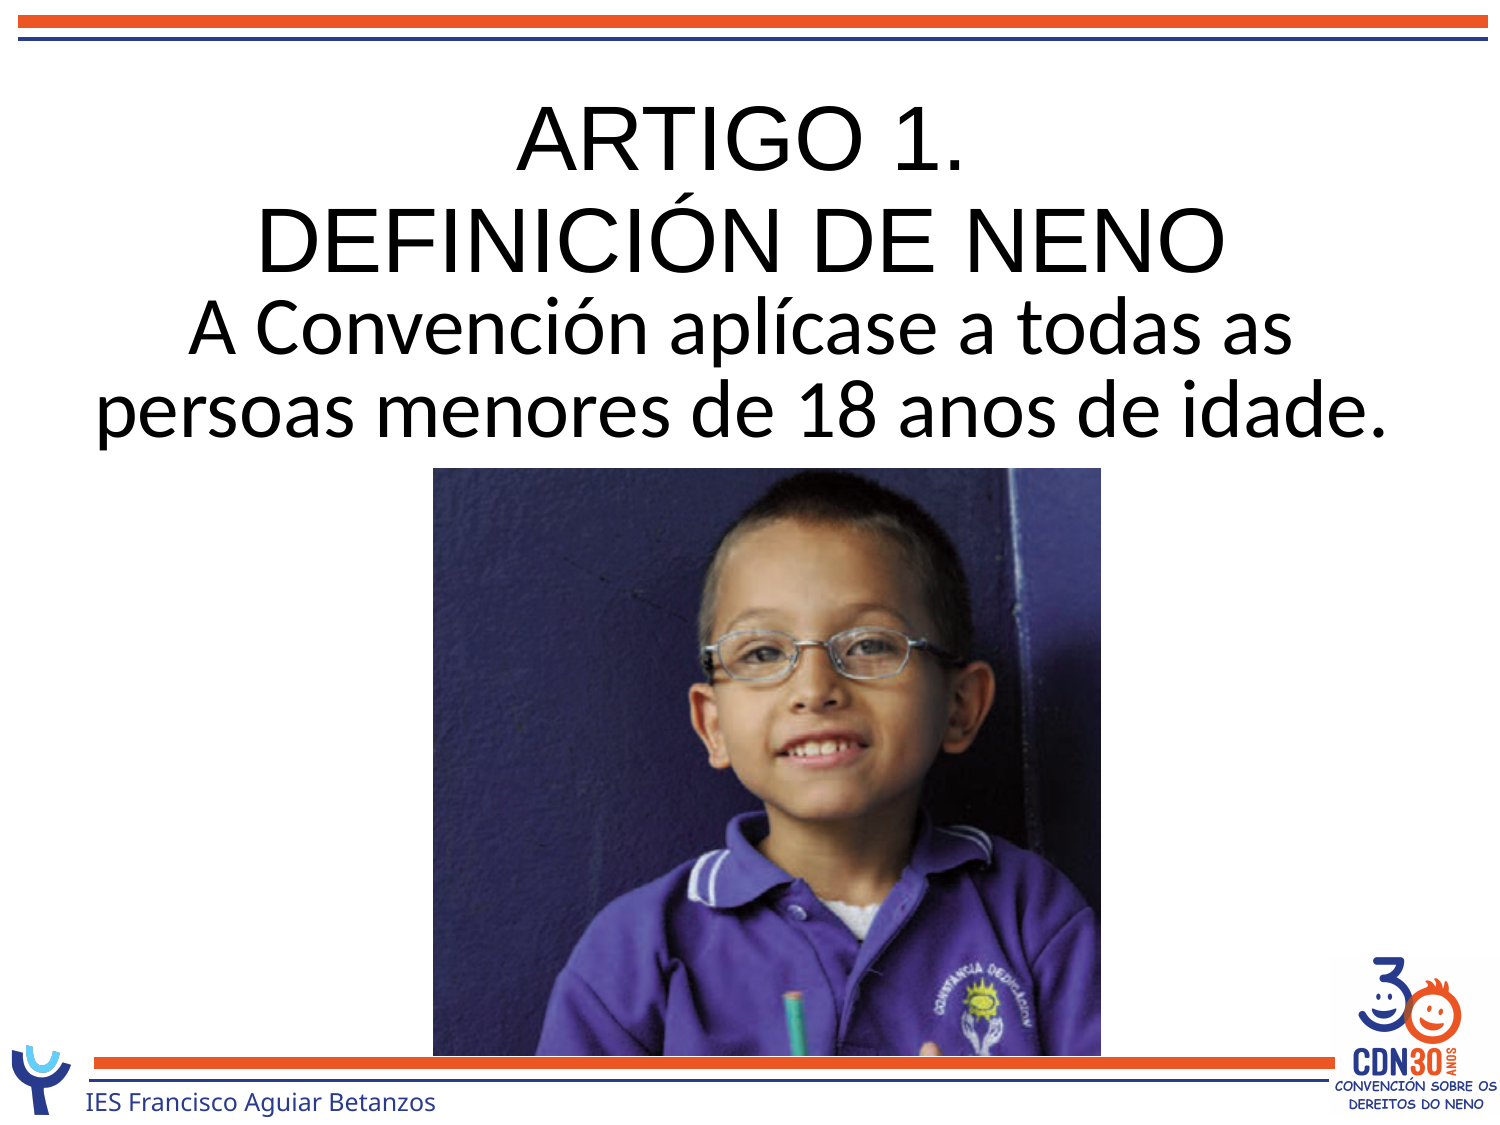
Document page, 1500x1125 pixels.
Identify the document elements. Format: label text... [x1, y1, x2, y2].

picture [1330, 956, 1500, 1115]
picture [433, 468, 1101, 1056]
picture [11, 1045, 71, 1115]
title ARTIGO 1. DEFINICIÓN DE NENO A Convención aplícase a todas as persoas menores de 18 anos de idade. [67, 58, 1418, 579]
